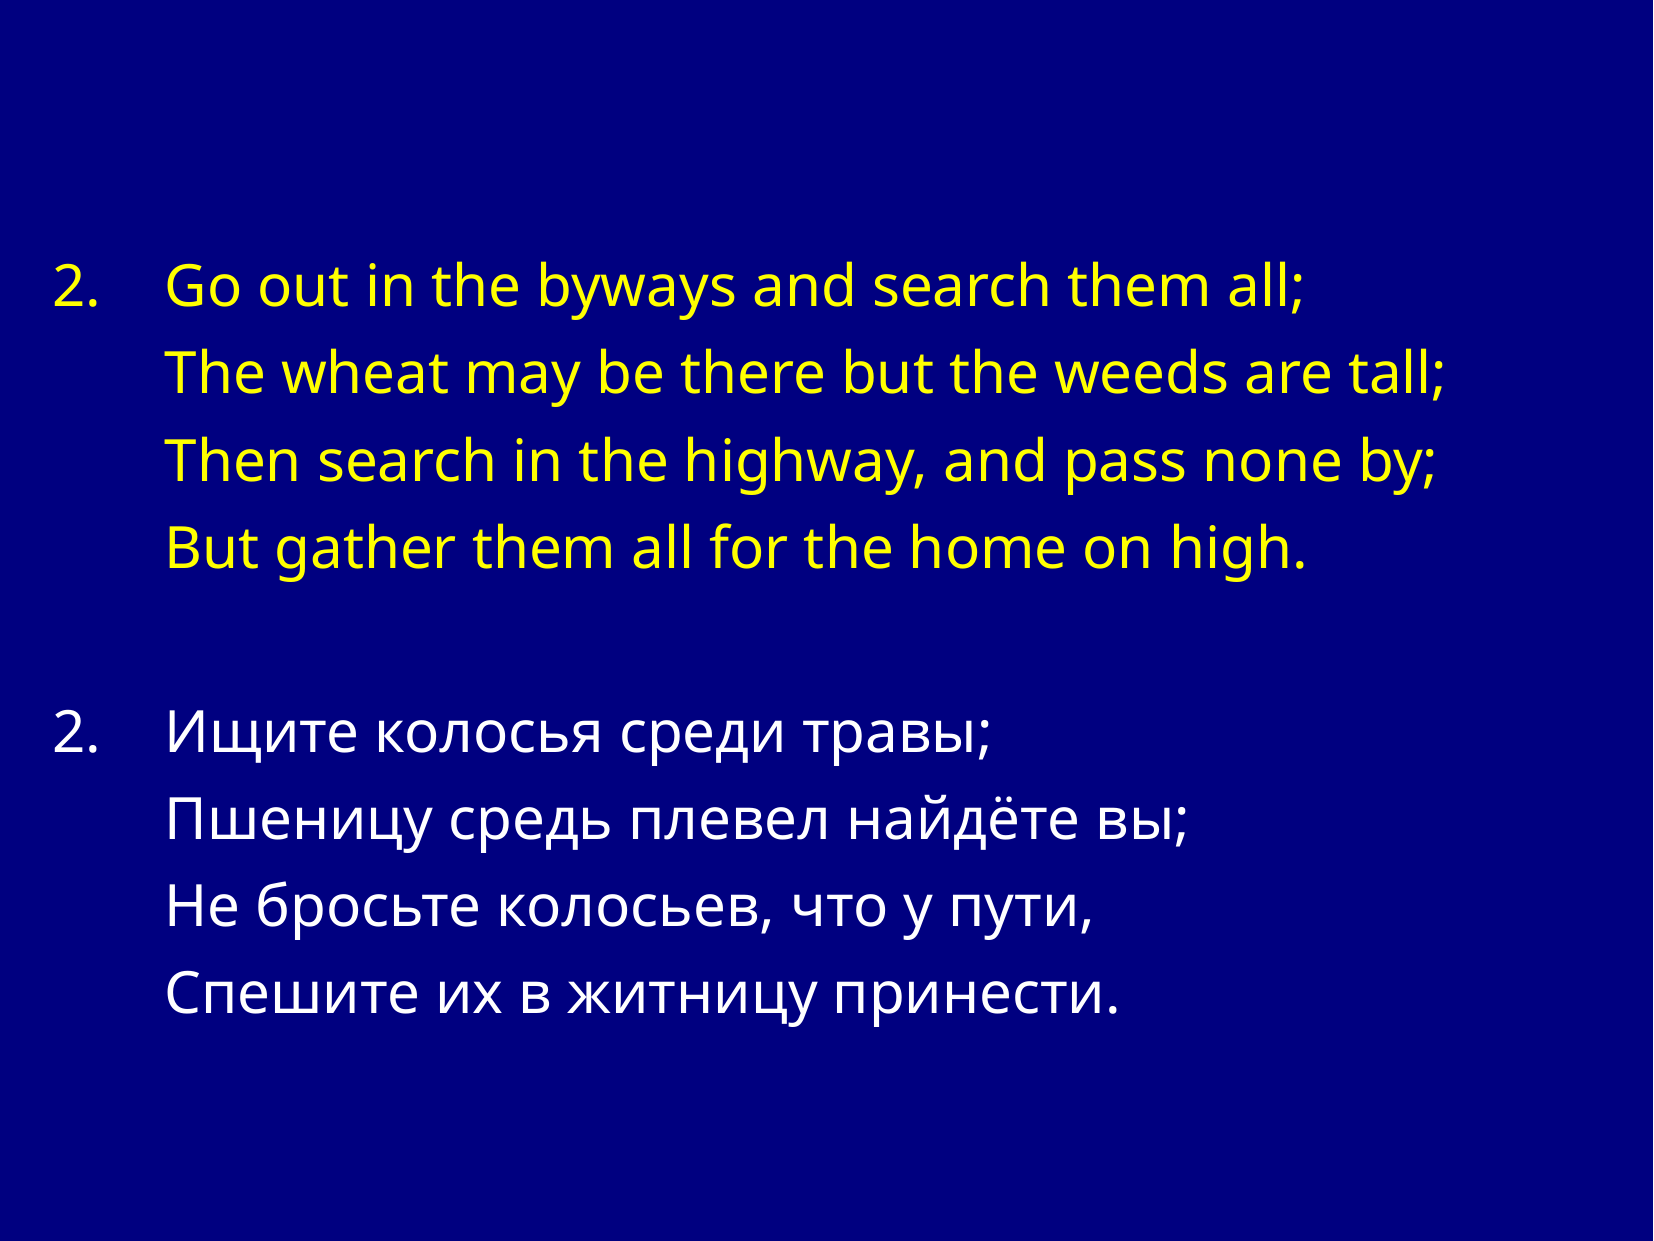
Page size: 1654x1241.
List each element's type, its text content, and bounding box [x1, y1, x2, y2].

text_box 2. Go out in the byways and search them all; The wheat may be there but the weeds are tall; Then search in the highway, and pass none by; But gather them all for the home on high. [37, 150, 1653, 638]
text_box 2. Ищите колосья среди травы; Пшеницу средь плевел найдёте вы; Не бросьте колосьев, что у пути, Спешите их в житницу принести. [37, 675, 1576, 1163]
